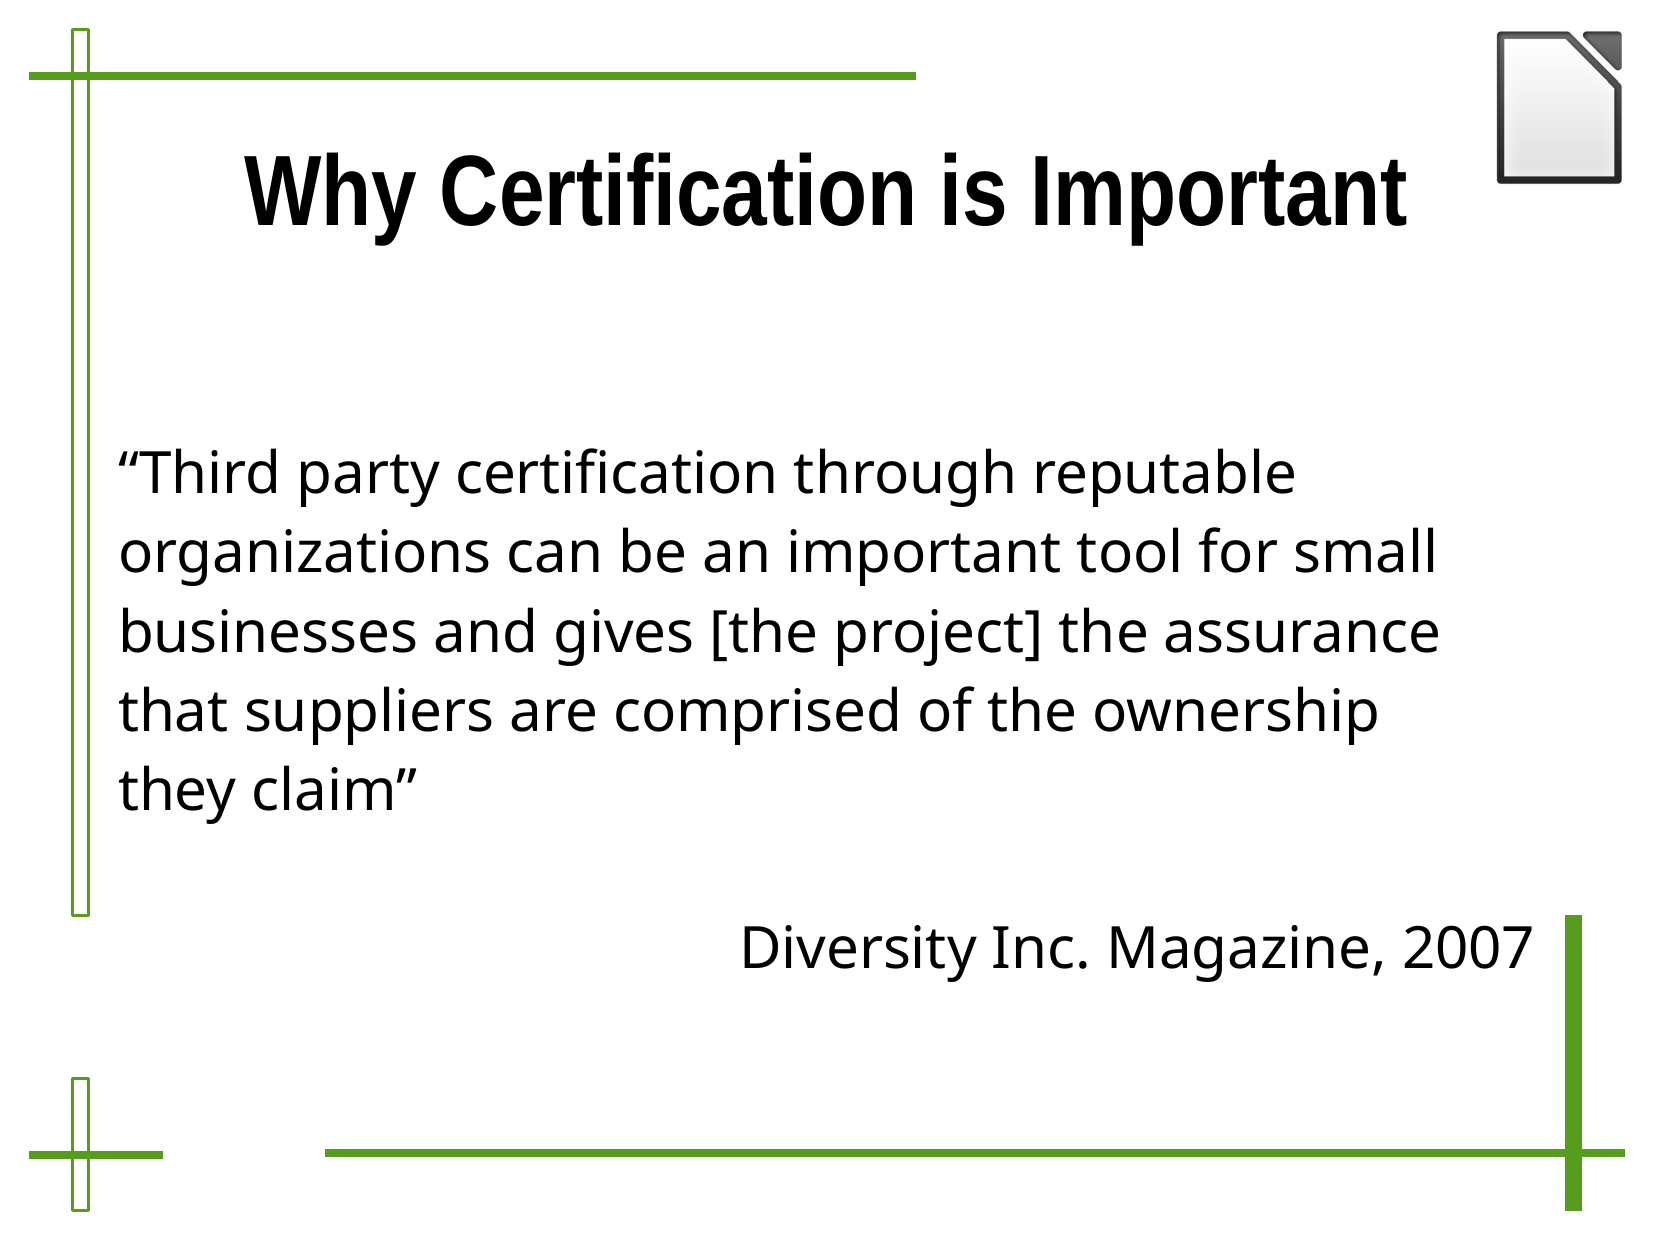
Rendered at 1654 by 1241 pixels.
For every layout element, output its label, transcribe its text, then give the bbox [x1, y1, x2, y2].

subtitle “Third party certification through reputable organizations can be an important tool for small businesses and gives [the project] the assurance that suppliers are comprised of the ownership they claim” Diversity Inc. Magazine, 2007 [118, 295, 1536, 1123]
title Why Certification is Important [118, 118, 1536, 260]
picture [1494, 29, 1624, 186]
